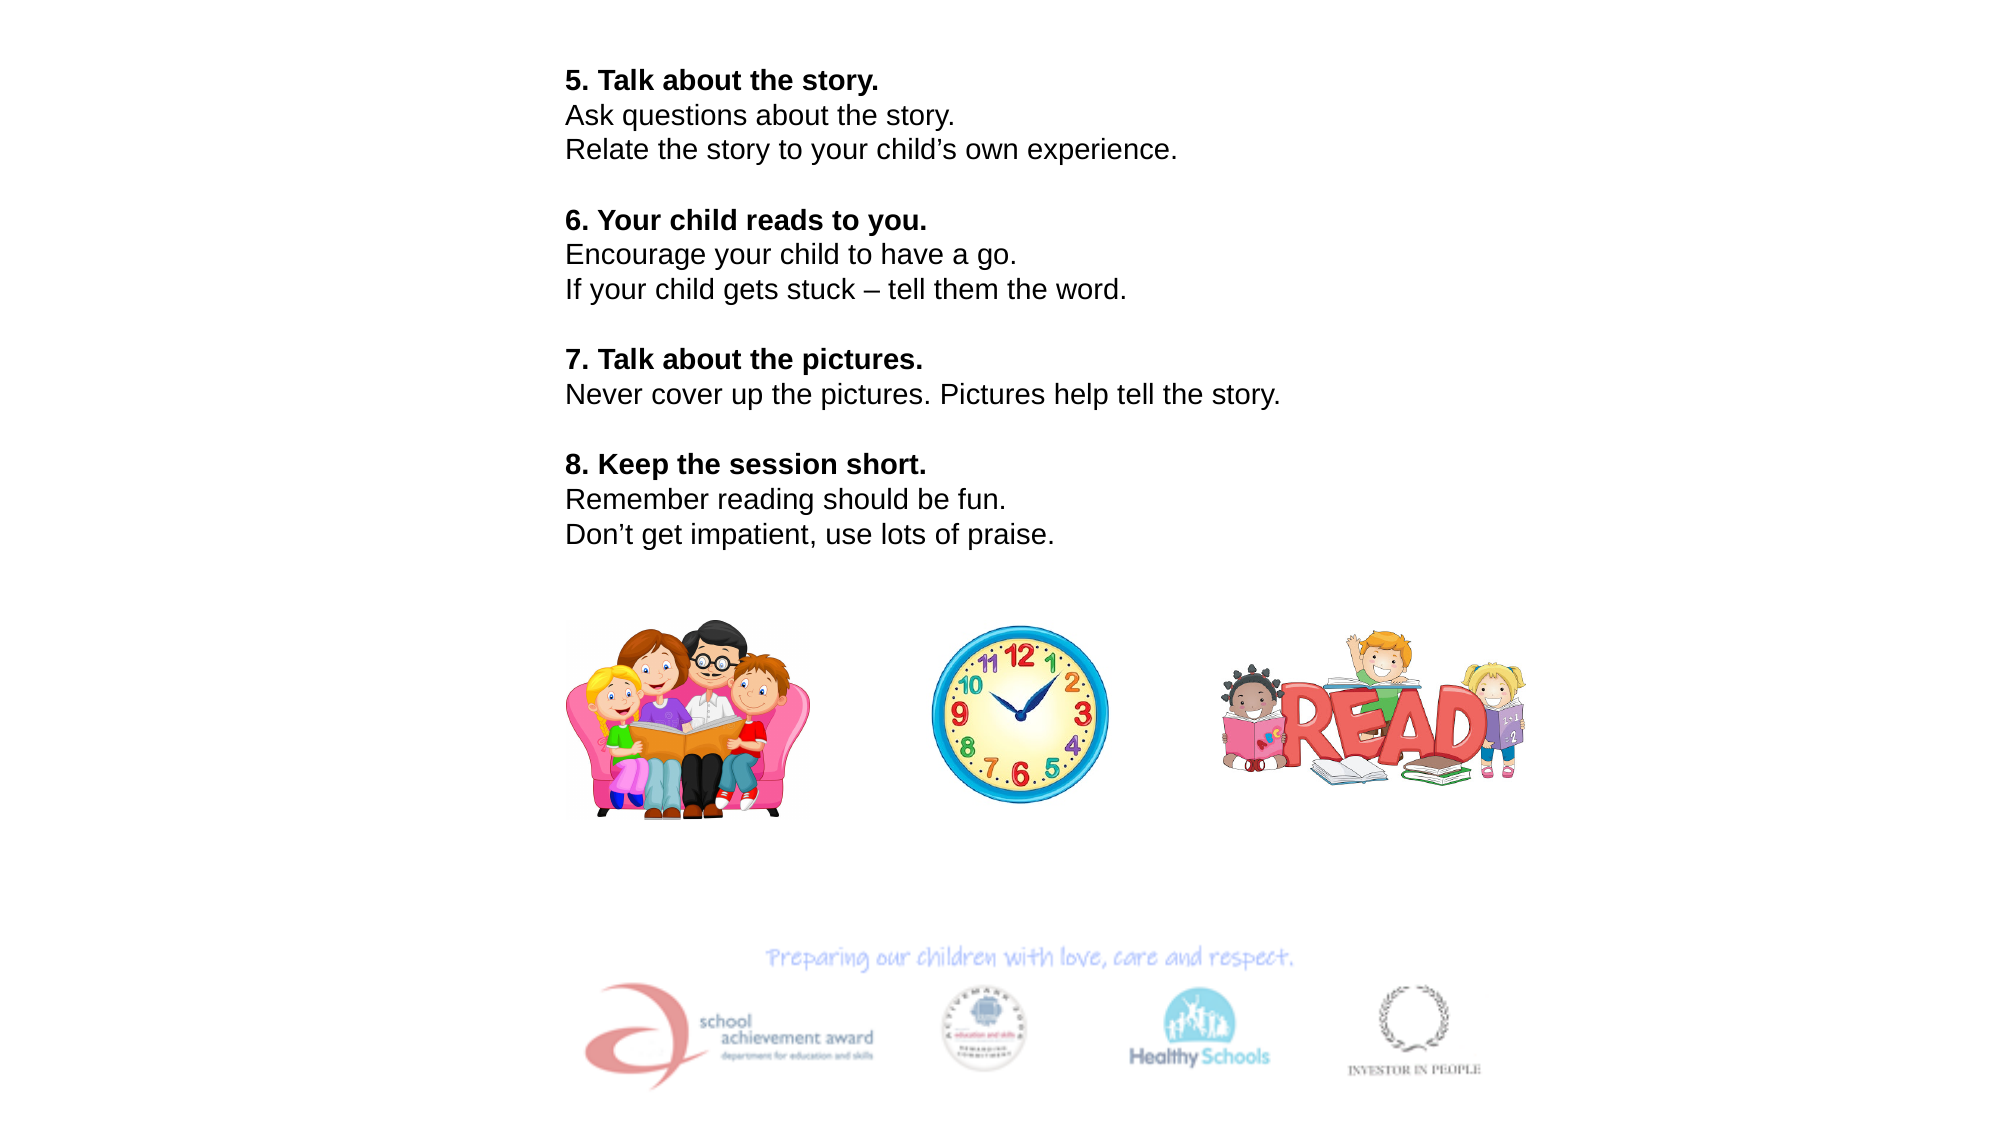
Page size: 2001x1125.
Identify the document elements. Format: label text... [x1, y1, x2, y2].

text_box 5. Talk about the story. Ask questions about the story. Relate the story to your child’s own experience. 6. Your child reads to you. Encourage your child to have a go. If your child gets stuck – tell them the word. 7. Talk about the pictures. Never cover up the pictures. Pictures help tell the story. 8. Keep the session short. Remember reading should be fun. Don’t get impatient, use lots of praise. [550, 54, 1550, 558]
picture [926, 620, 1114, 808]
picture [566, 620, 810, 820]
picture [566, 919, 1498, 1094]
picture [1221, 630, 1526, 787]
